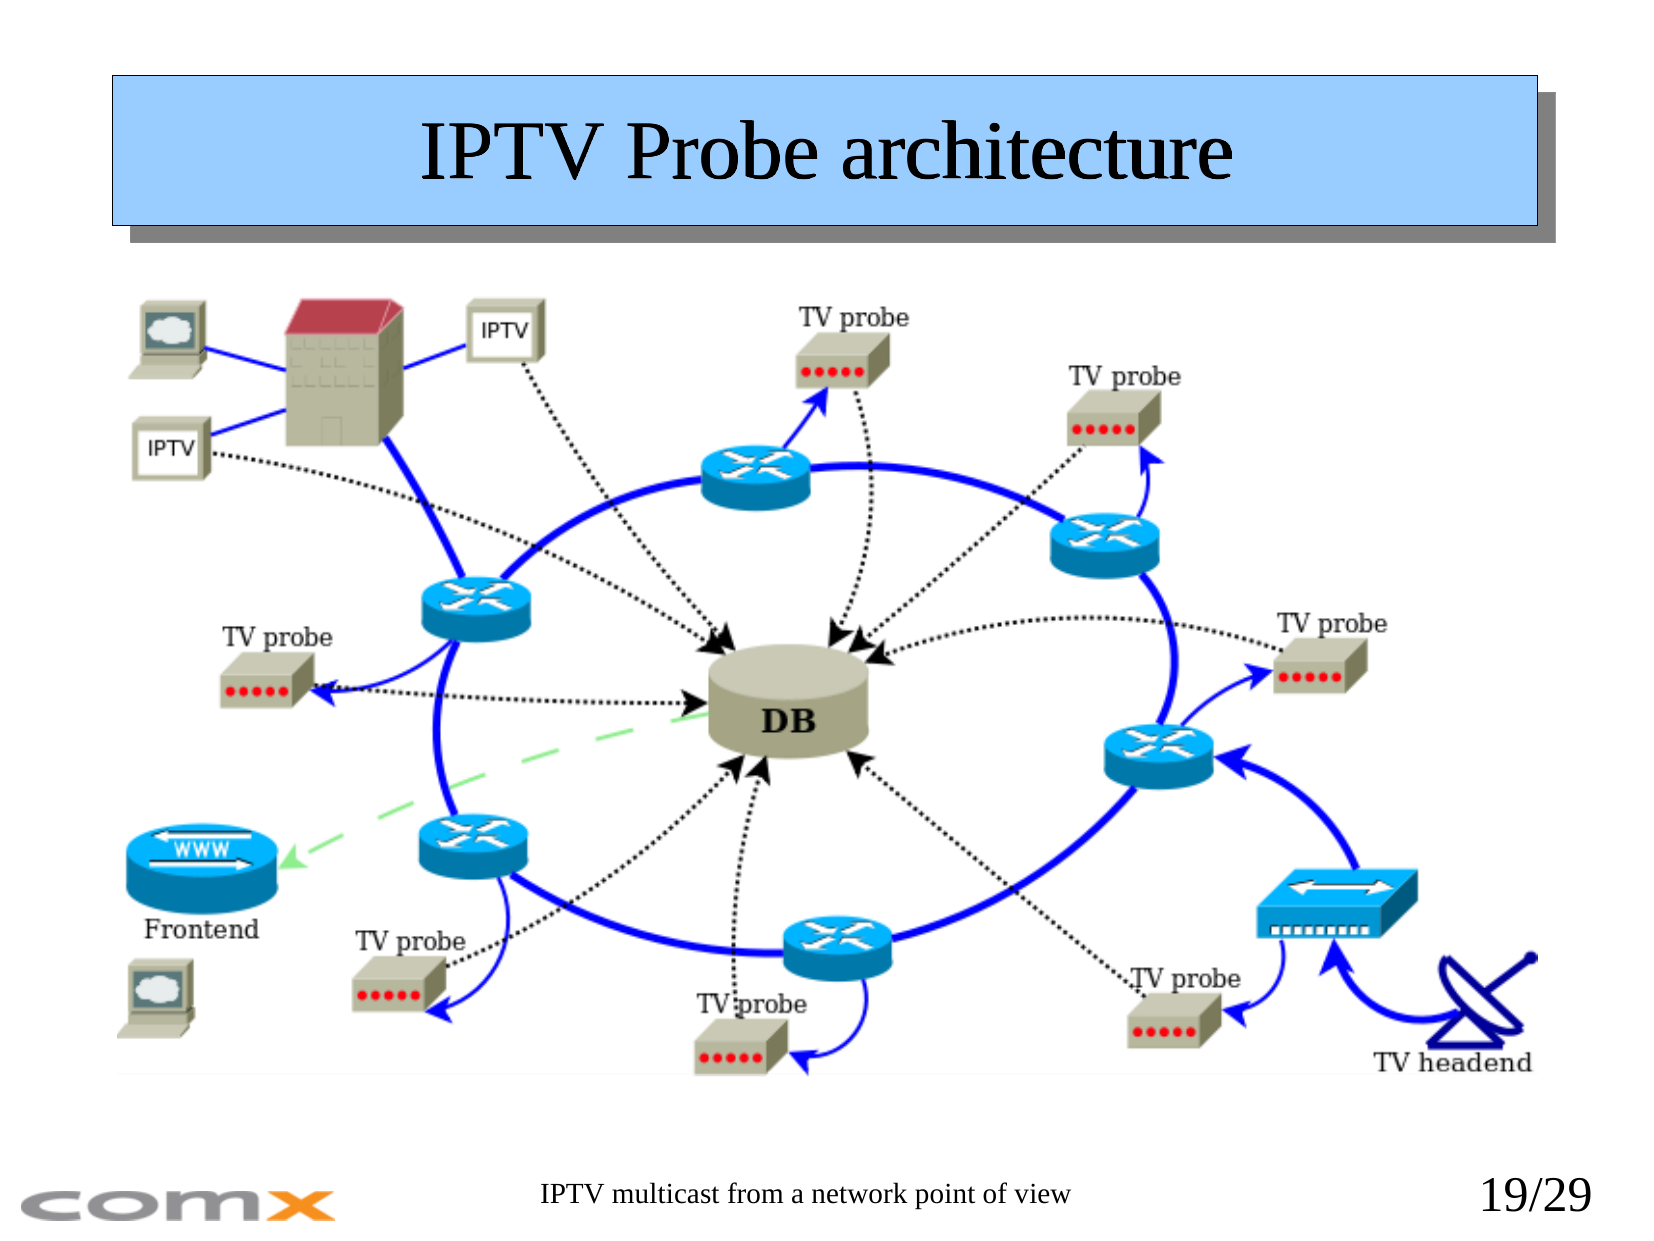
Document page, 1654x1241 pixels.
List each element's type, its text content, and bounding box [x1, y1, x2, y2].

title IPTV Probe architecture [116, 75, 1538, 226]
picture [21, 1191, 335, 1221]
picture [117, 262, 1538, 1088]
